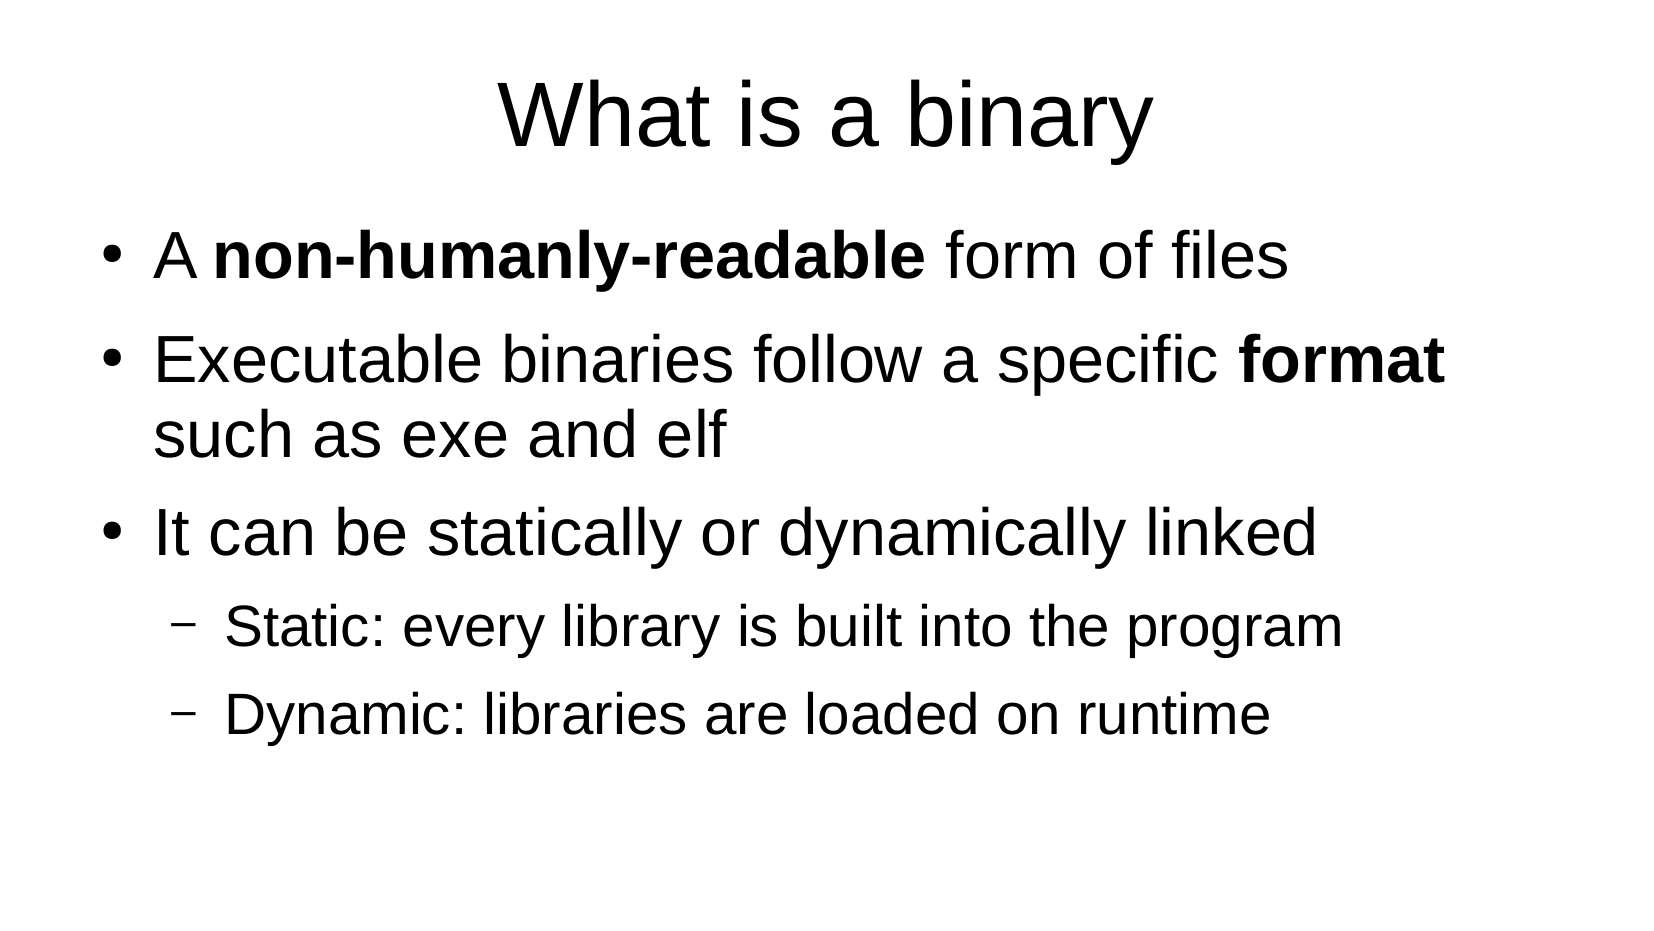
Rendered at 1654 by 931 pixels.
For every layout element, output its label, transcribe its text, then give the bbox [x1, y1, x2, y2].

list A non-humanly-readable form of files Executable binaries follow a specific format such as exe and elf It can be statically or dynamically linked Static: every library is built into the program Dynamic: libraries are loaded on runtime [82, 217, 1571, 758]
title What is a binary [82, 37, 1571, 193]
